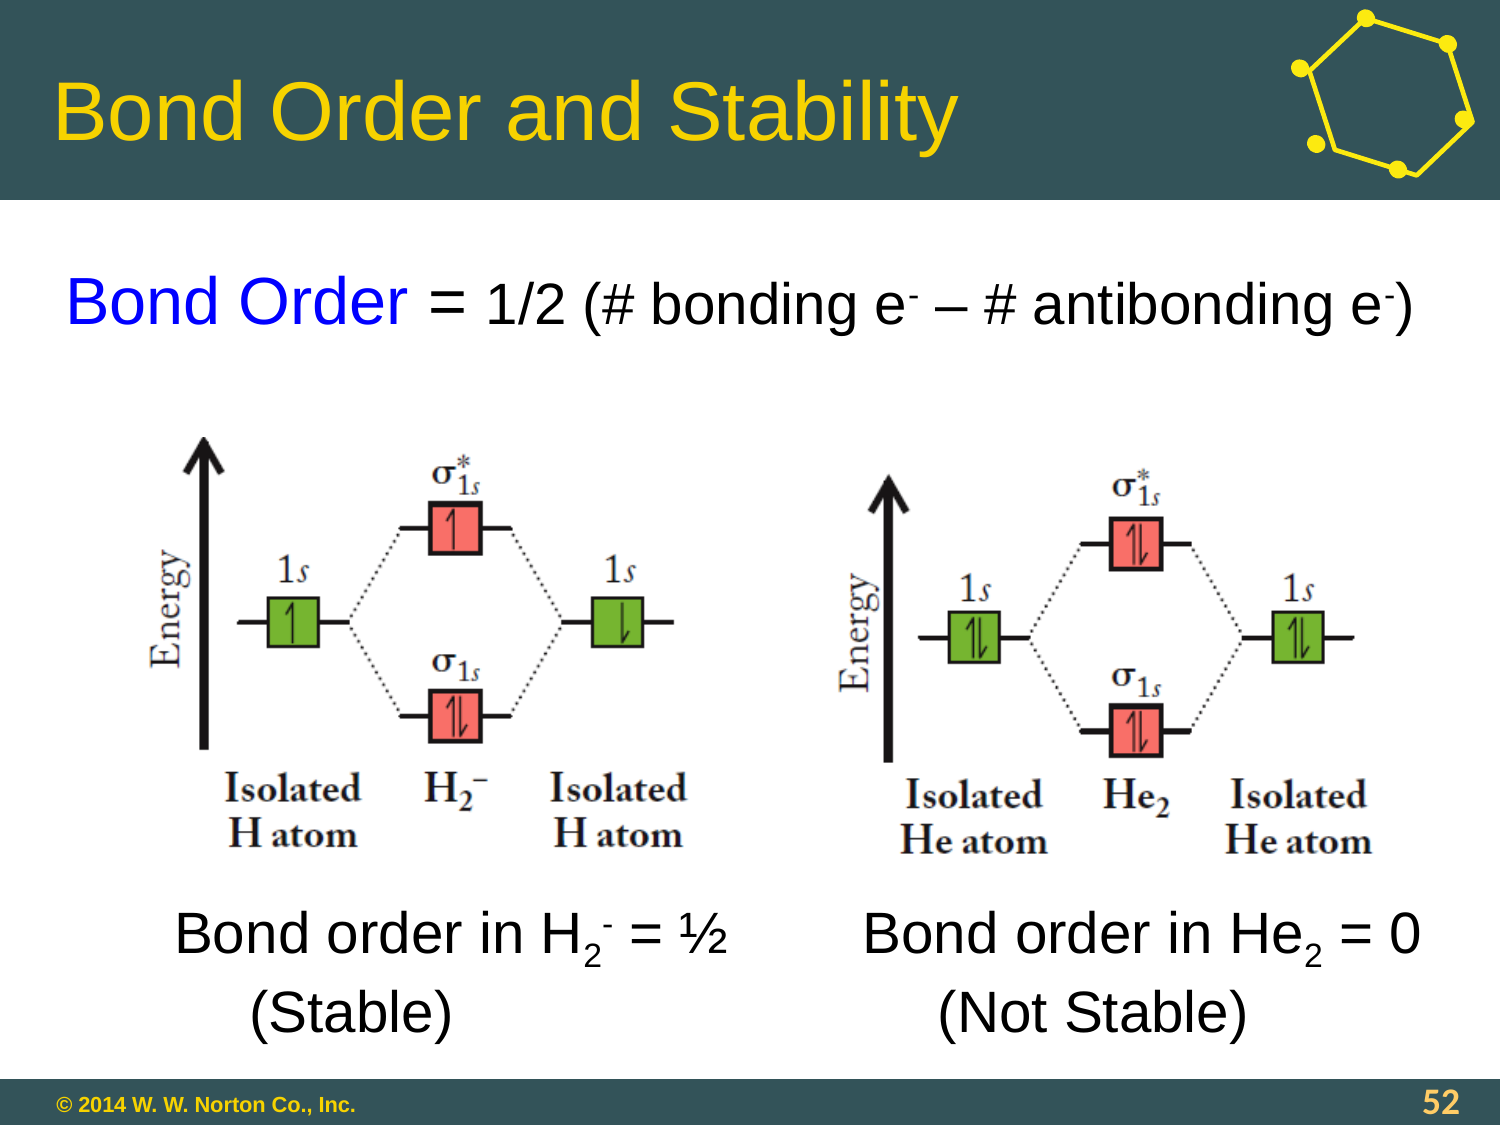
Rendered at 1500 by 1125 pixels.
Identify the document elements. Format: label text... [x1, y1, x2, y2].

text_box Bond order in H2- = ½ (Stable) [159, 887, 760, 1052]
list Bond Order = 1/2 (# bonding e- – # antibonding e-) [50, 249, 1438, 363]
text_box Bond order in He2 = 0 (Not Stable) [847, 887, 1437, 1052]
title Bond Order and Stability [37, 19, 1118, 195]
picture [137, 437, 693, 866]
slide_number <number> [1400, 1073, 1475, 1125]
picture [826, 462, 1375, 868]
